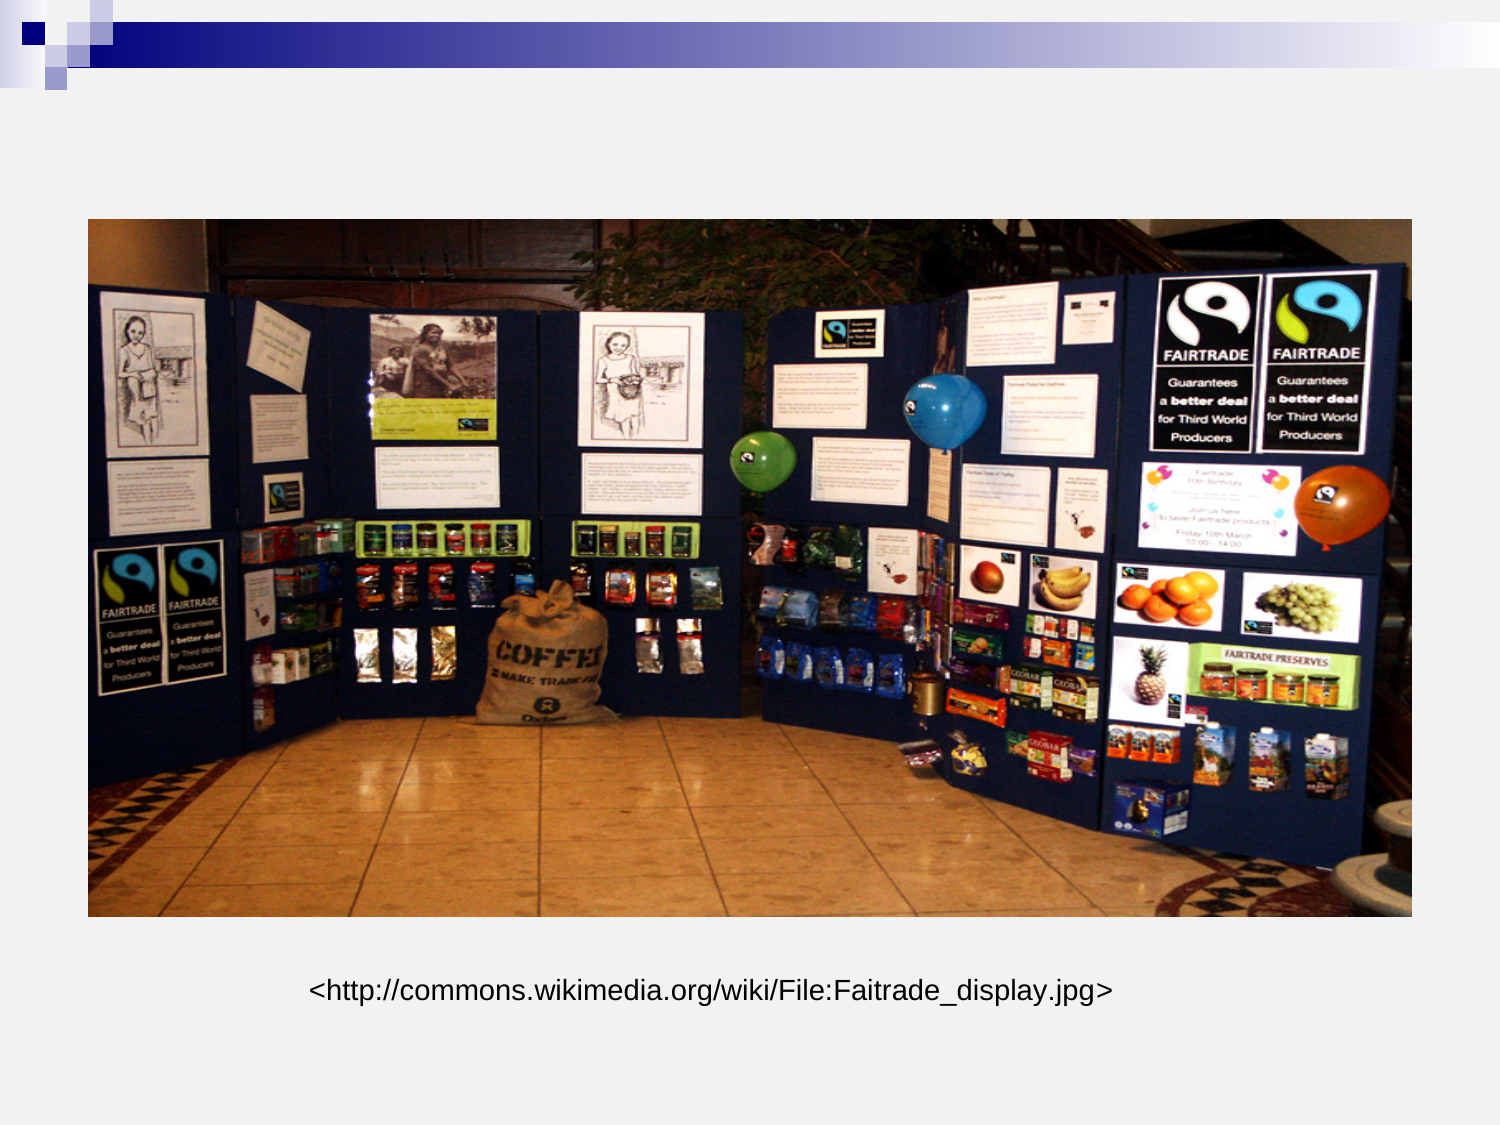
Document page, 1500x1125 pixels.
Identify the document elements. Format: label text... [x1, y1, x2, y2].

picture [88, 100, 1412, 917]
list <http://commons.wikimedia.org/wiki/File:Faitrade_display.jpg> [294, 964, 1195, 1013]
